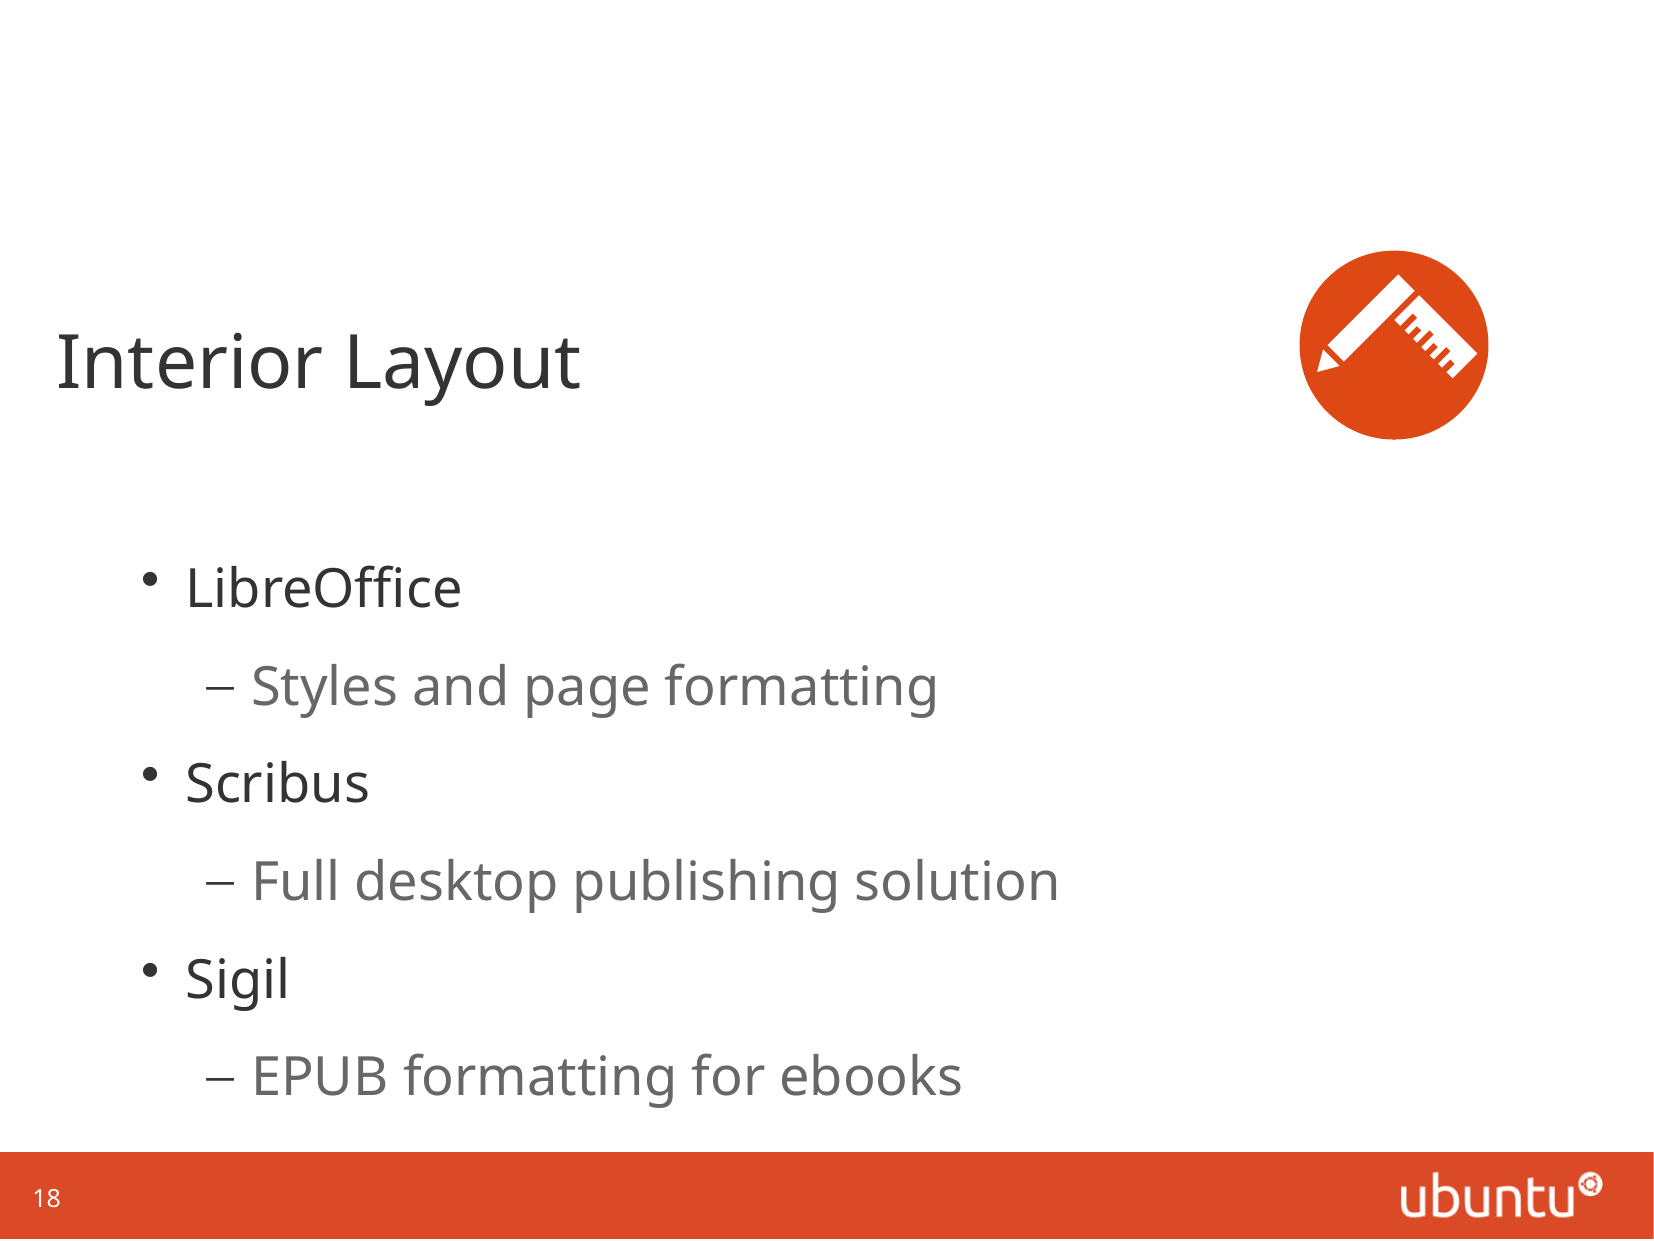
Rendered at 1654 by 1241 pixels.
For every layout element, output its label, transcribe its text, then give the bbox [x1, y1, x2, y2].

picture [0, 1152, 76, 1239]
title Interior Layout [56, 130, 1596, 587]
picture [1588, 1152, 1654, 1239]
list LibreOffice Styles and page formatting Scribus Full desktop publishing solution Sigil EPUB formatting for ebooks [76, 512, 1588, 1241]
picture [1275, 226, 1513, 464]
